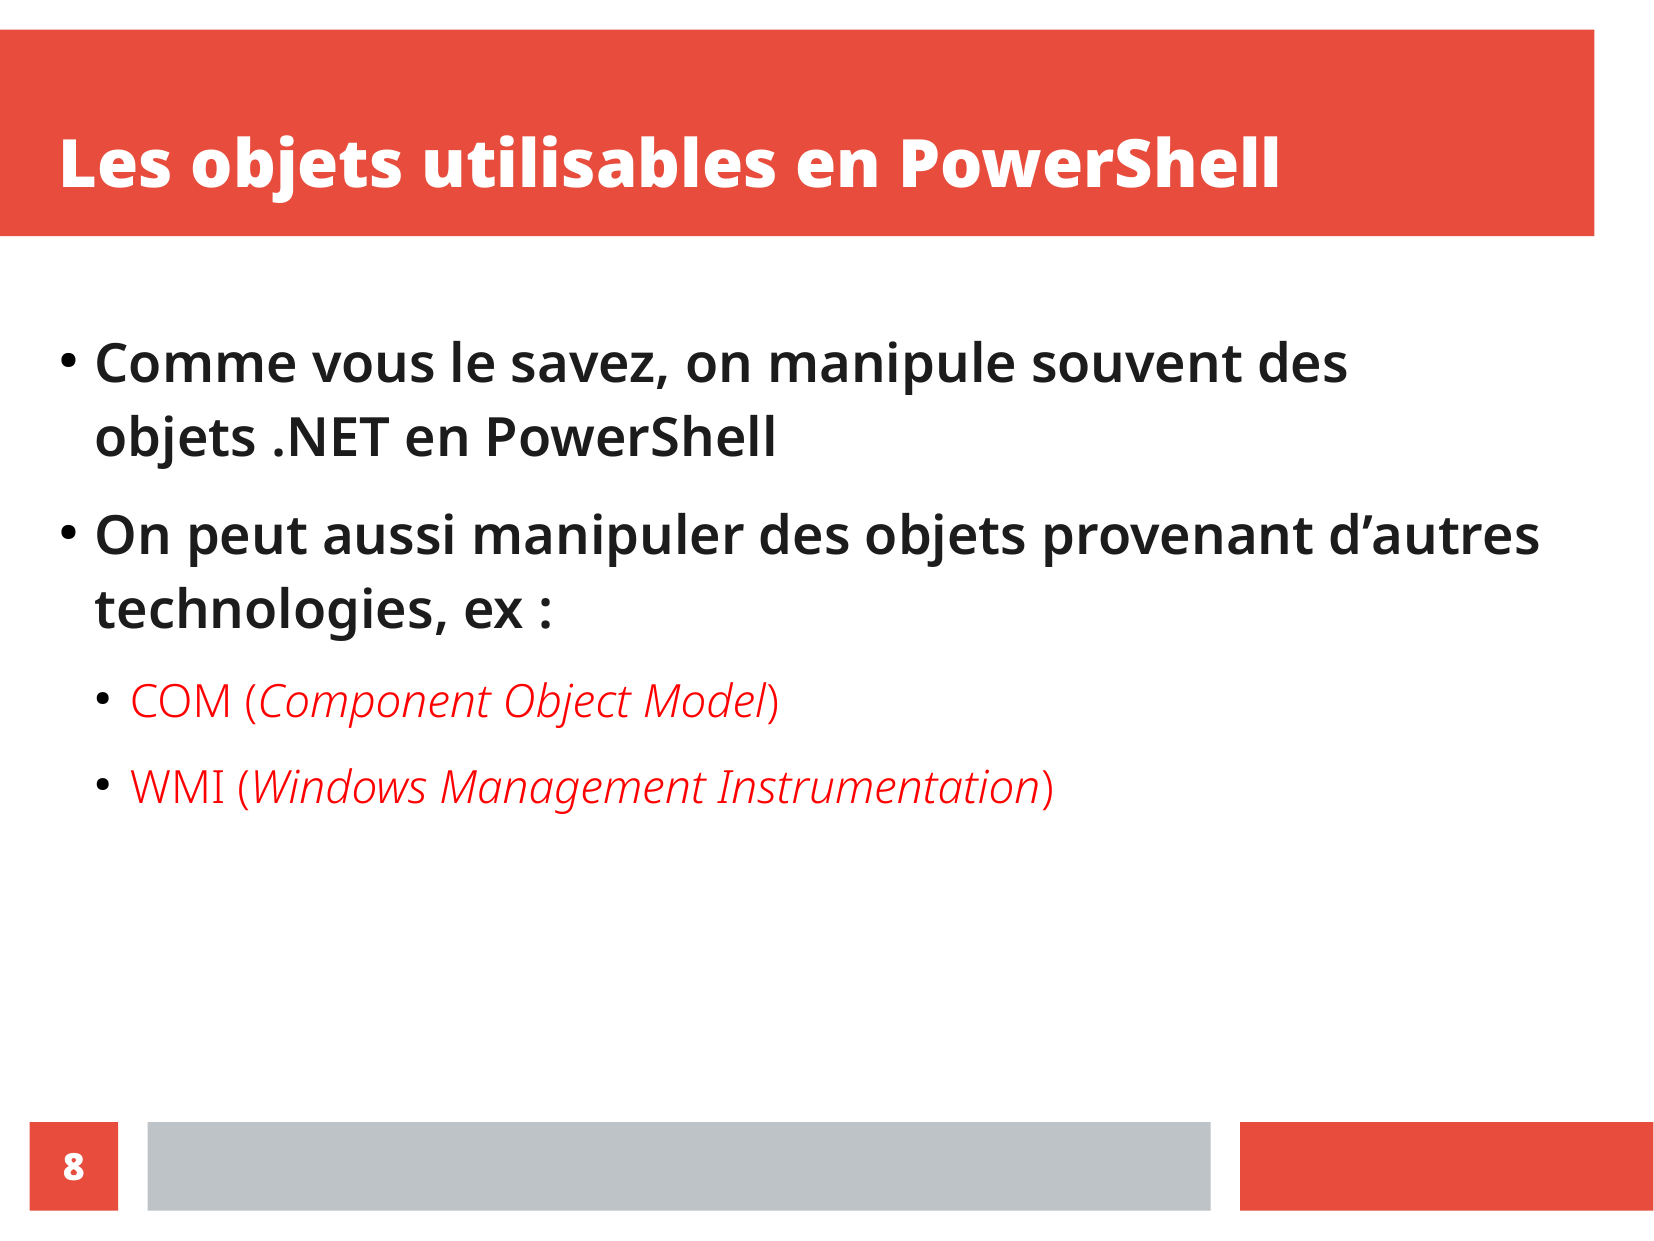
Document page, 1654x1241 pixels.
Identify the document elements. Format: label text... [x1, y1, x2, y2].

list Comme vous le savez, on manipule souvent des objets .NET en PowerShell On peut aussi manipuler des objets provenant d’autres technologies, ex : COM (Component Object Model) WMI (Windows Management Instrumentation) [59, 324, 1565, 1093]
title Les objets utilisables en PowerShell [59, 59, 1595, 207]
